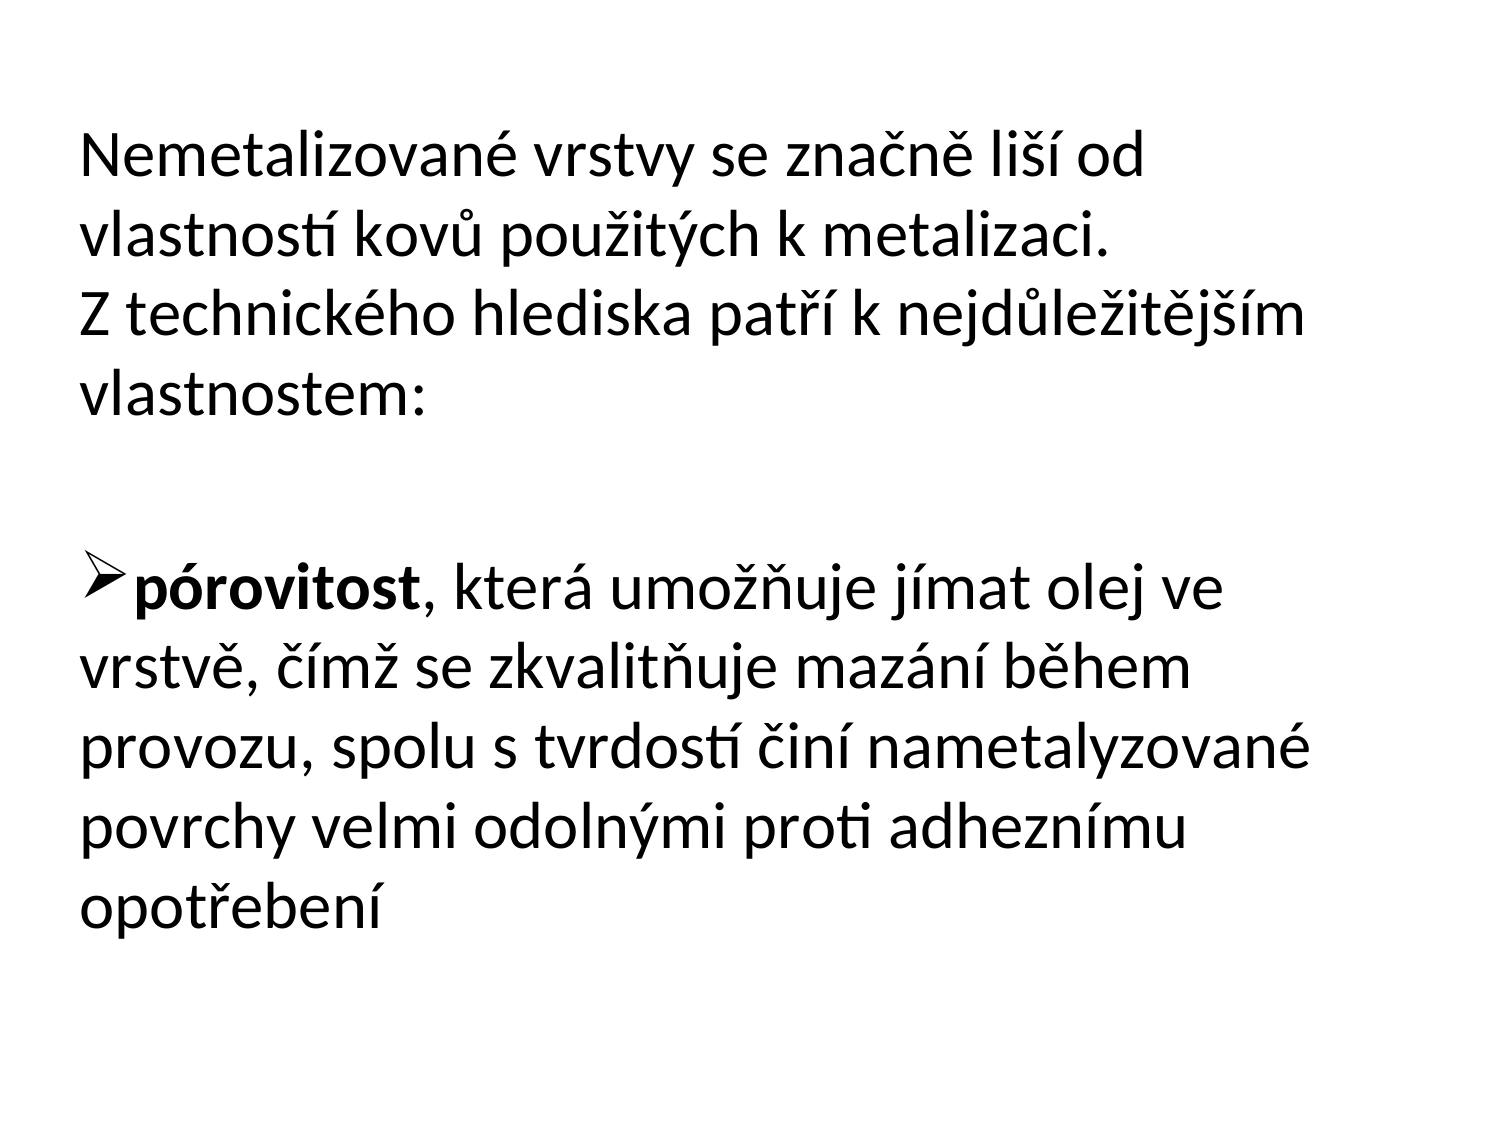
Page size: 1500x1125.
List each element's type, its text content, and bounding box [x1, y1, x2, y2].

list Nemetalizované vrstvy se značně liší od vlastností kovů použitých k metalizaci. Z technického hlediska patří k nejdůležitějším vlastnostem: pórovitost, která umožňuje jímat olej ve vrstvě, čímž se zkvalitňuje mazání během provozu, spolu s tvrdostí činí nametalyzované povrchy velmi odolnými proti adheznímu opotřebení [64, 101, 1415, 1125]
